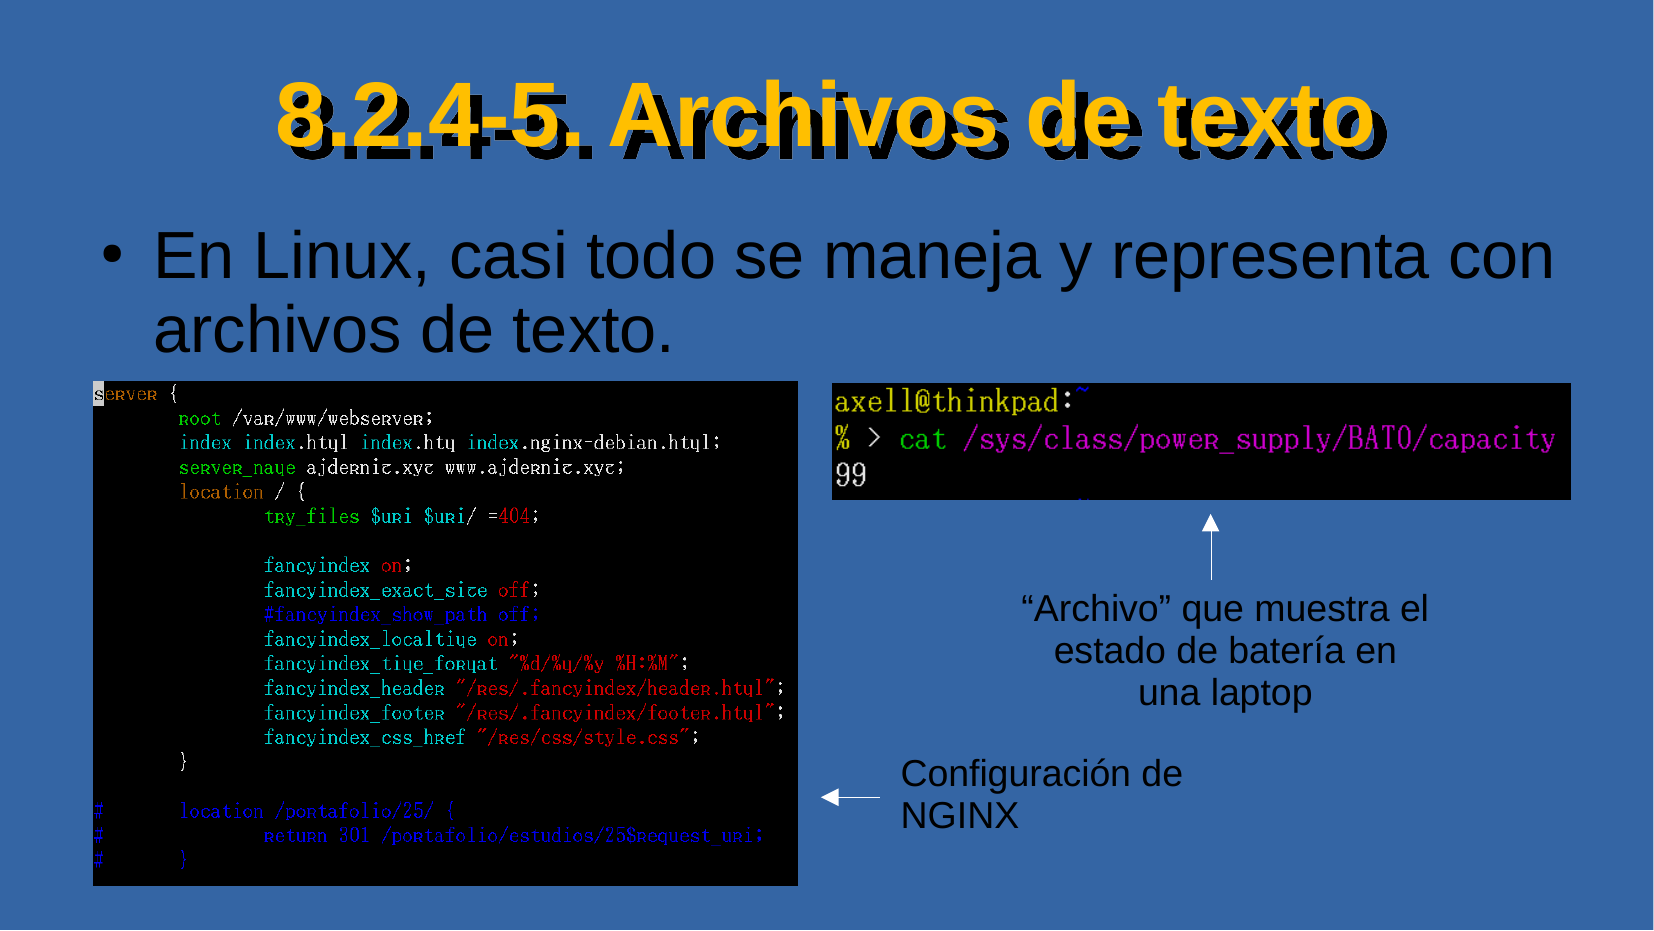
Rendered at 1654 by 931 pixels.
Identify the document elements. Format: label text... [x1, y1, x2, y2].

text_box “Archivo” que muestra el estado de batería en una laptop [1003, 579, 1447, 721]
text_box Configuración de NGINX [885, 745, 1241, 845]
title 8.2.4-5. Archivos de texto [82, 37, 1571, 193]
picture [93, 381, 798, 886]
picture [832, 383, 1571, 500]
list En Linux, casi todo se maneja y representa con archivos de texto. [82, 217, 1571, 384]
